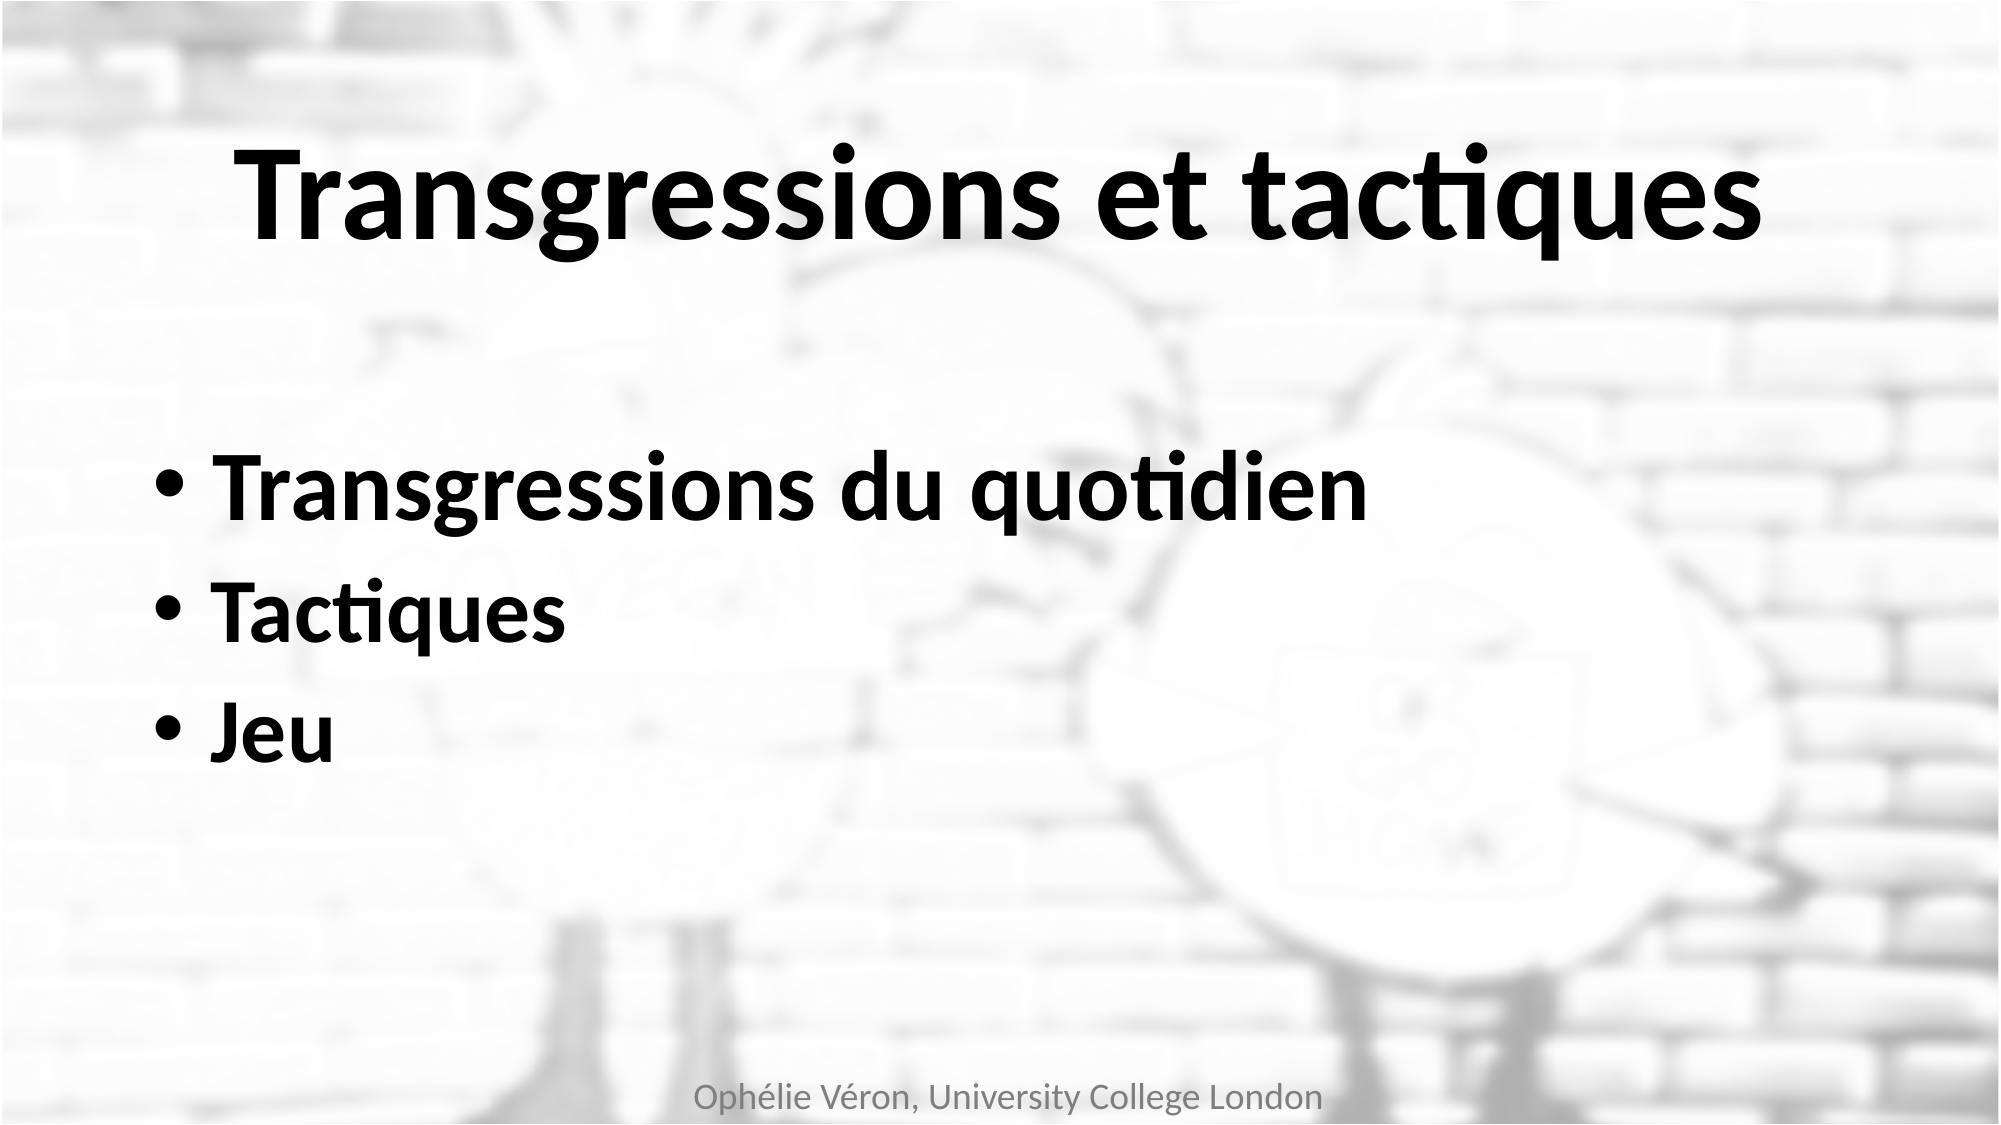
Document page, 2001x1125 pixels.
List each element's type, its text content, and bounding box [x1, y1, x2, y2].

picture [2, 1, 1999, 1124]
title Transgressions et tactiques [137, 113, 1863, 278]
text_box Ophélie Véron, University College London [678, 1064, 1348, 1125]
list Transgressions du quotidien Tactiques Jeu [137, 426, 1930, 1014]
